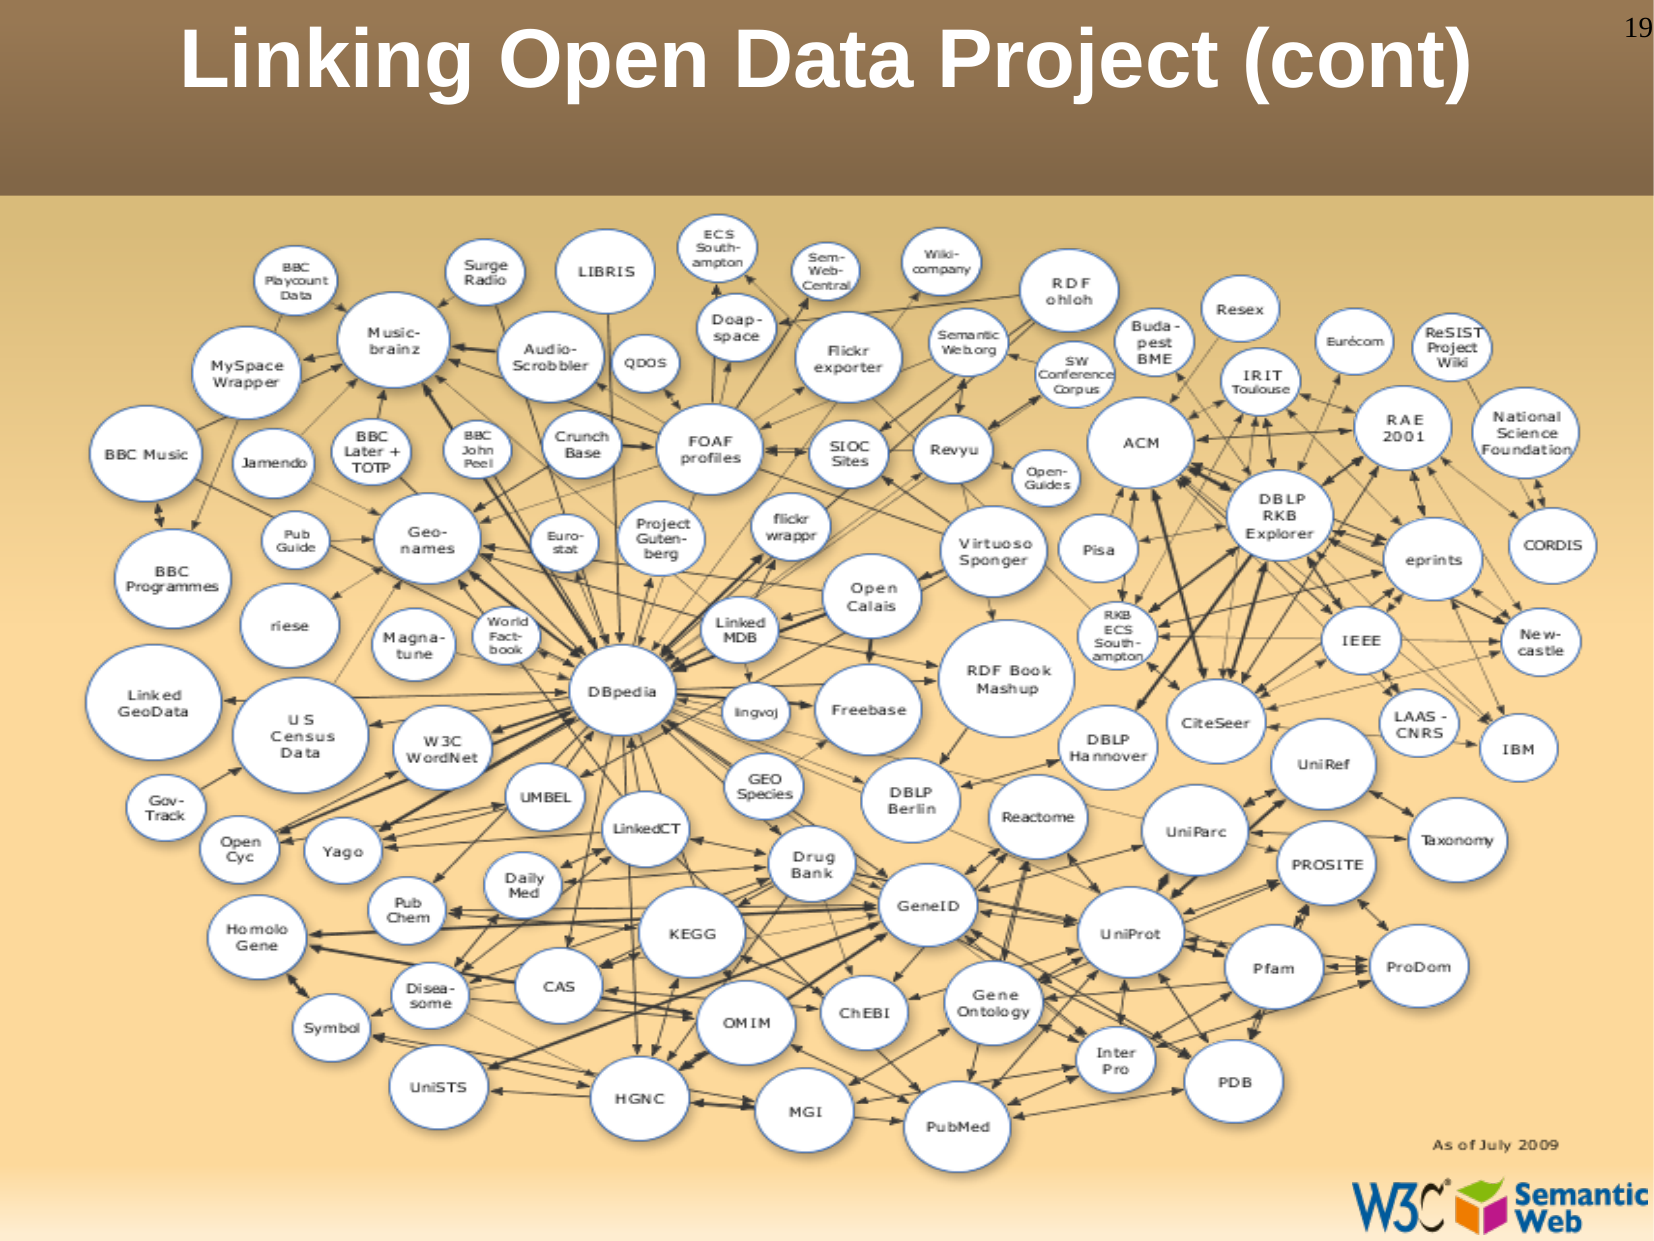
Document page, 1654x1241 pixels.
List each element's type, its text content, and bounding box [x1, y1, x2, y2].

picture [0, 119, 1654, 1241]
title Linking Open Data Project (cont) [0, 0, 1654, 119]
